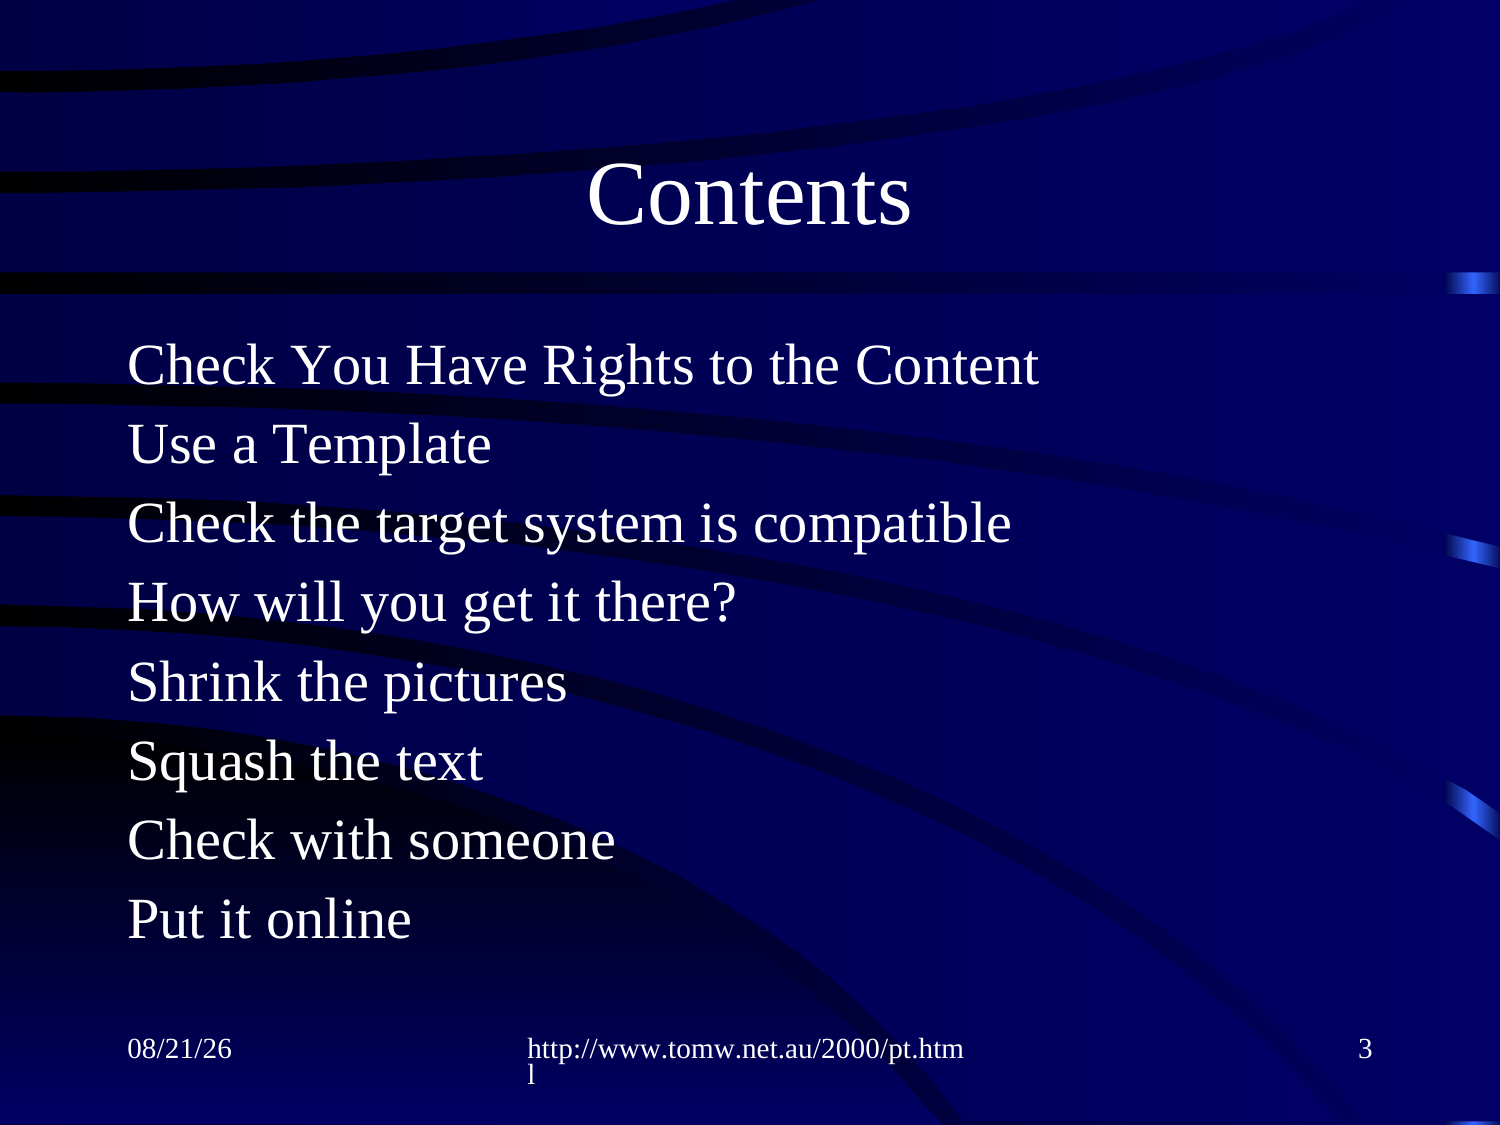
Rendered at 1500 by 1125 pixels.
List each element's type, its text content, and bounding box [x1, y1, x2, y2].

title Contents [112, 99, 1388, 288]
list Check You Have Rights to the Content Use a Template Check the target system is compatible How will you get it there? Shrink the pictures Squash the text Check with someone Put it online [112, 324, 1388, 1002]
